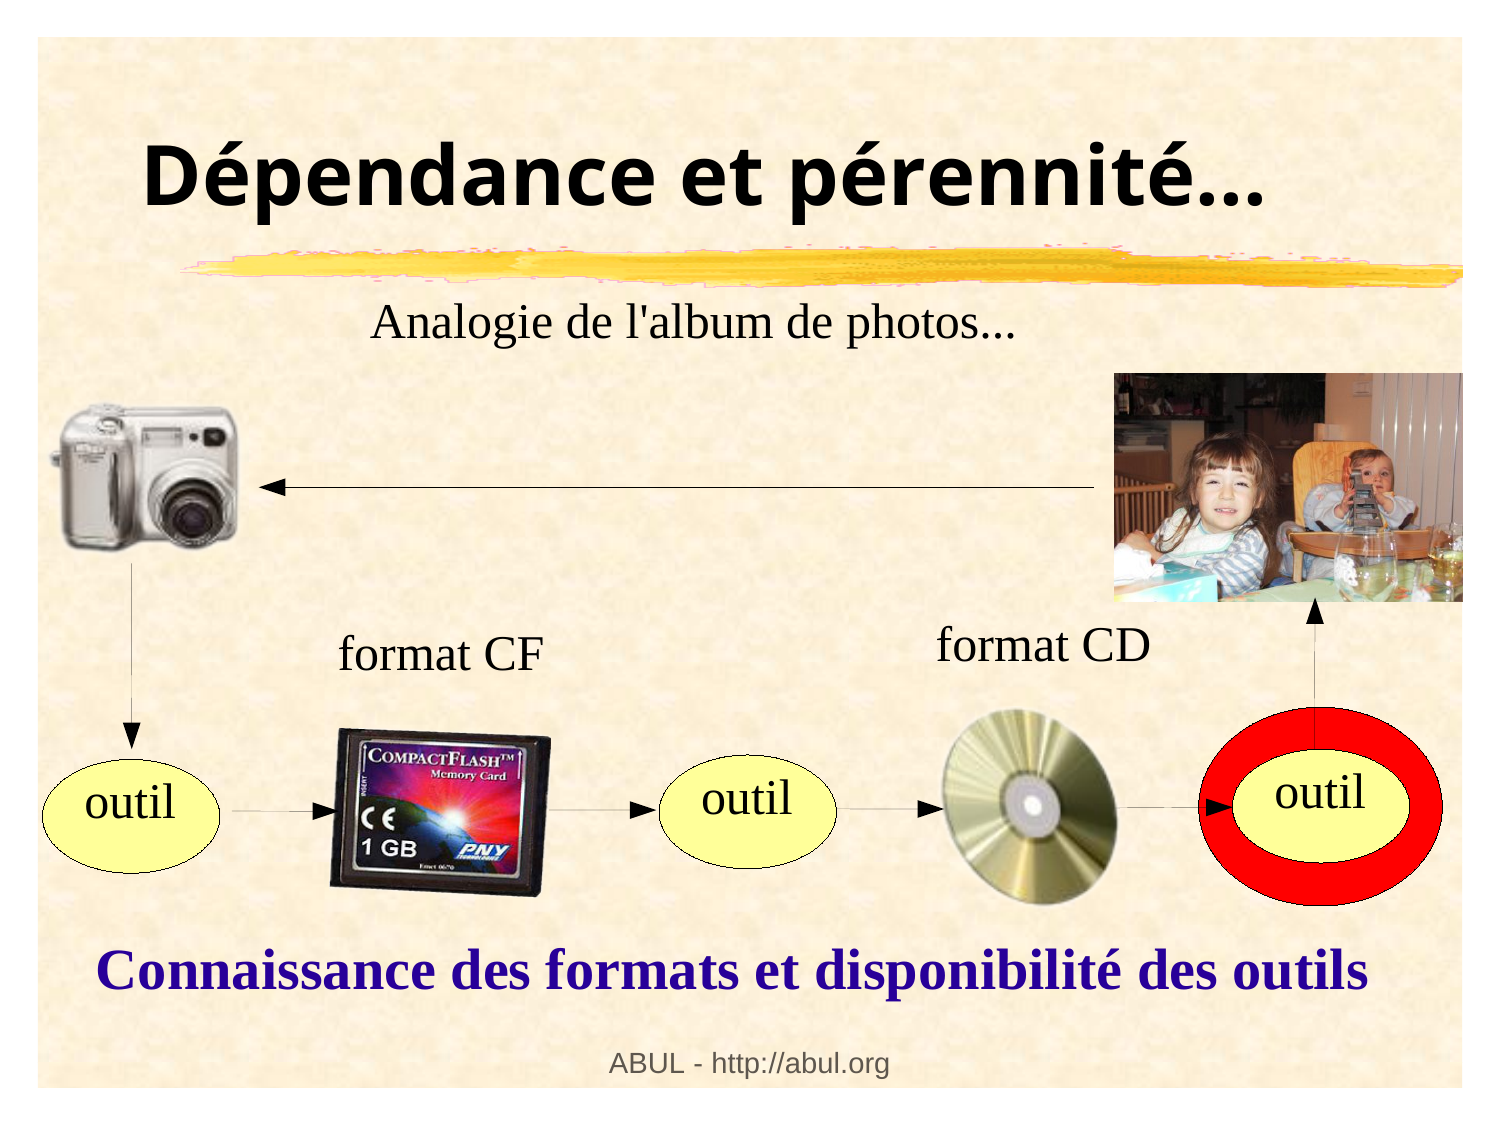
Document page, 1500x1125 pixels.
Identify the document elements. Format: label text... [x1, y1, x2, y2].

text_box outil [1274, 764, 1379, 836]
picture [37, 37, 1463, 1088]
text_box outil [84, 774, 190, 846]
title Dépendance et pérennité... [125, 37, 1372, 310]
text_box outil [701, 769, 806, 842]
text_box Analogie de l'album de photos... [369, 293, 1189, 366]
text_box [1198, 707, 1443, 906]
text_box format CD [935, 617, 1192, 689]
text_box [659, 754, 837, 869]
text_box format CF [337, 625, 586, 698]
text_box Connaissance des formats et disponibilité des outils [95, 937, 1463, 1046]
text_box [42, 759, 220, 874]
